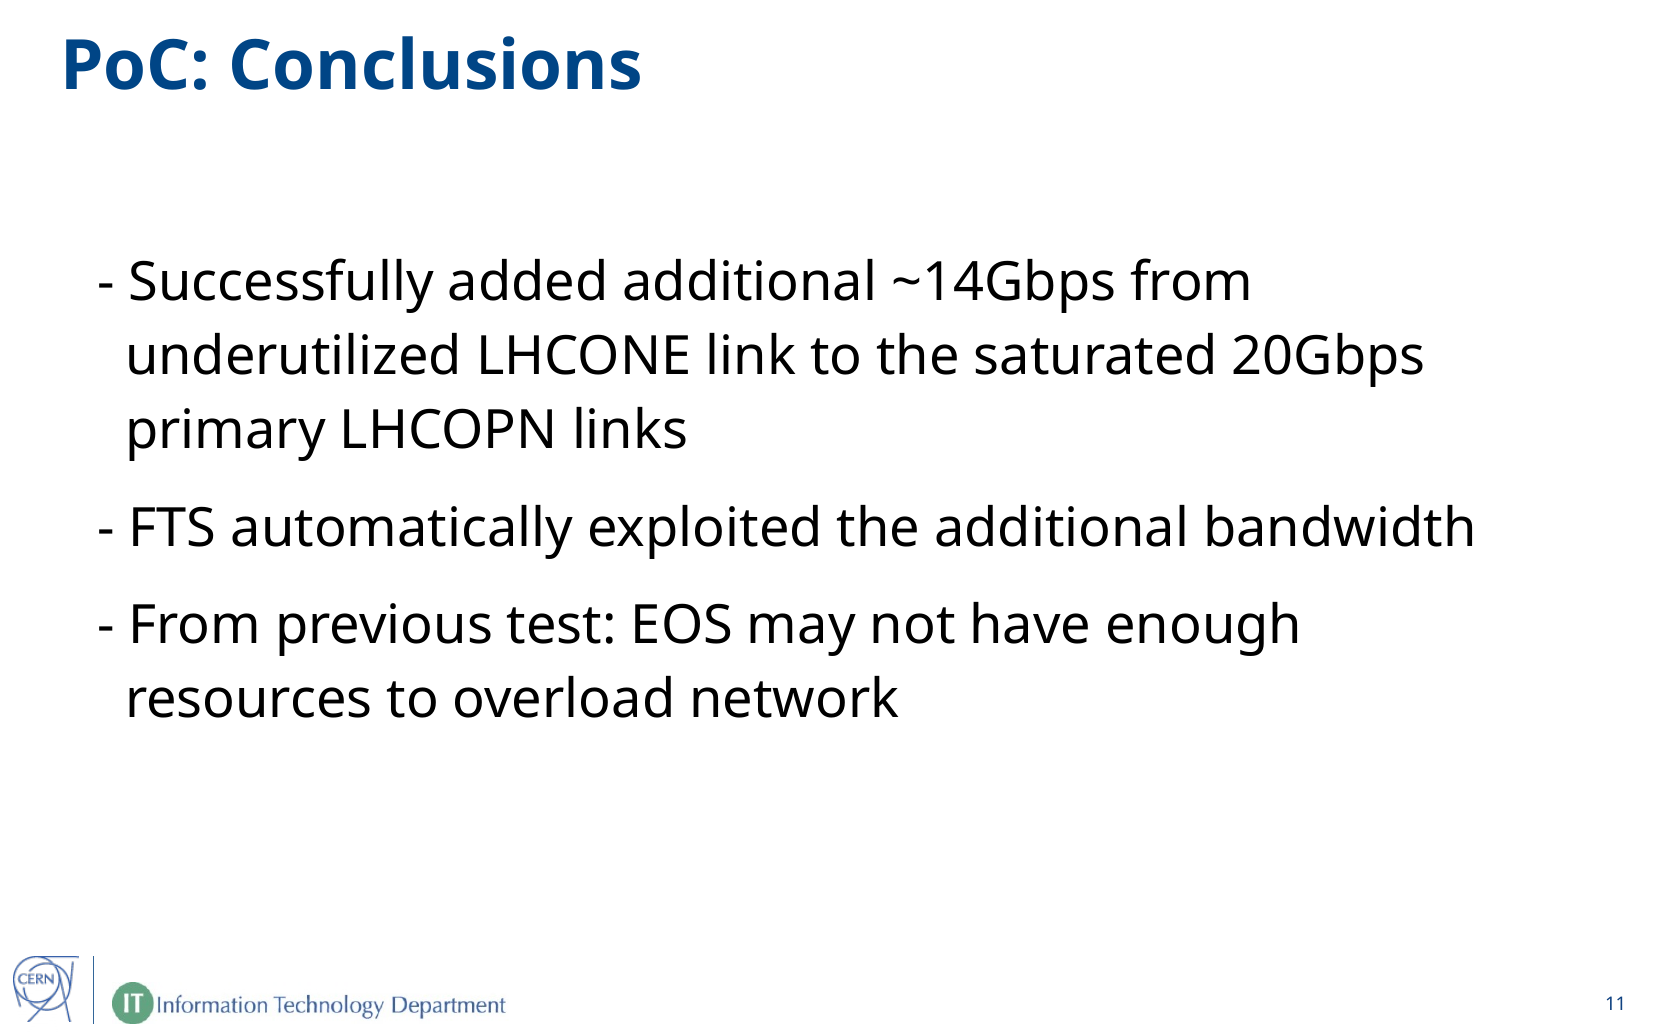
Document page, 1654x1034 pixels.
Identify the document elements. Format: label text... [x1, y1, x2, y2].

title PoC: Conclusions [60, 0, 1528, 138]
picture [13, 956, 79, 1032]
text_box - Successfully added additional ~14Gbps from underutilized LHCONE link to the saturated 20Gbps primary LHCOPN links - FTS automatically exploited the additional bandwidth - From previous test: EOS may not have enough resources to overload network [82, 137, 1563, 1034]
